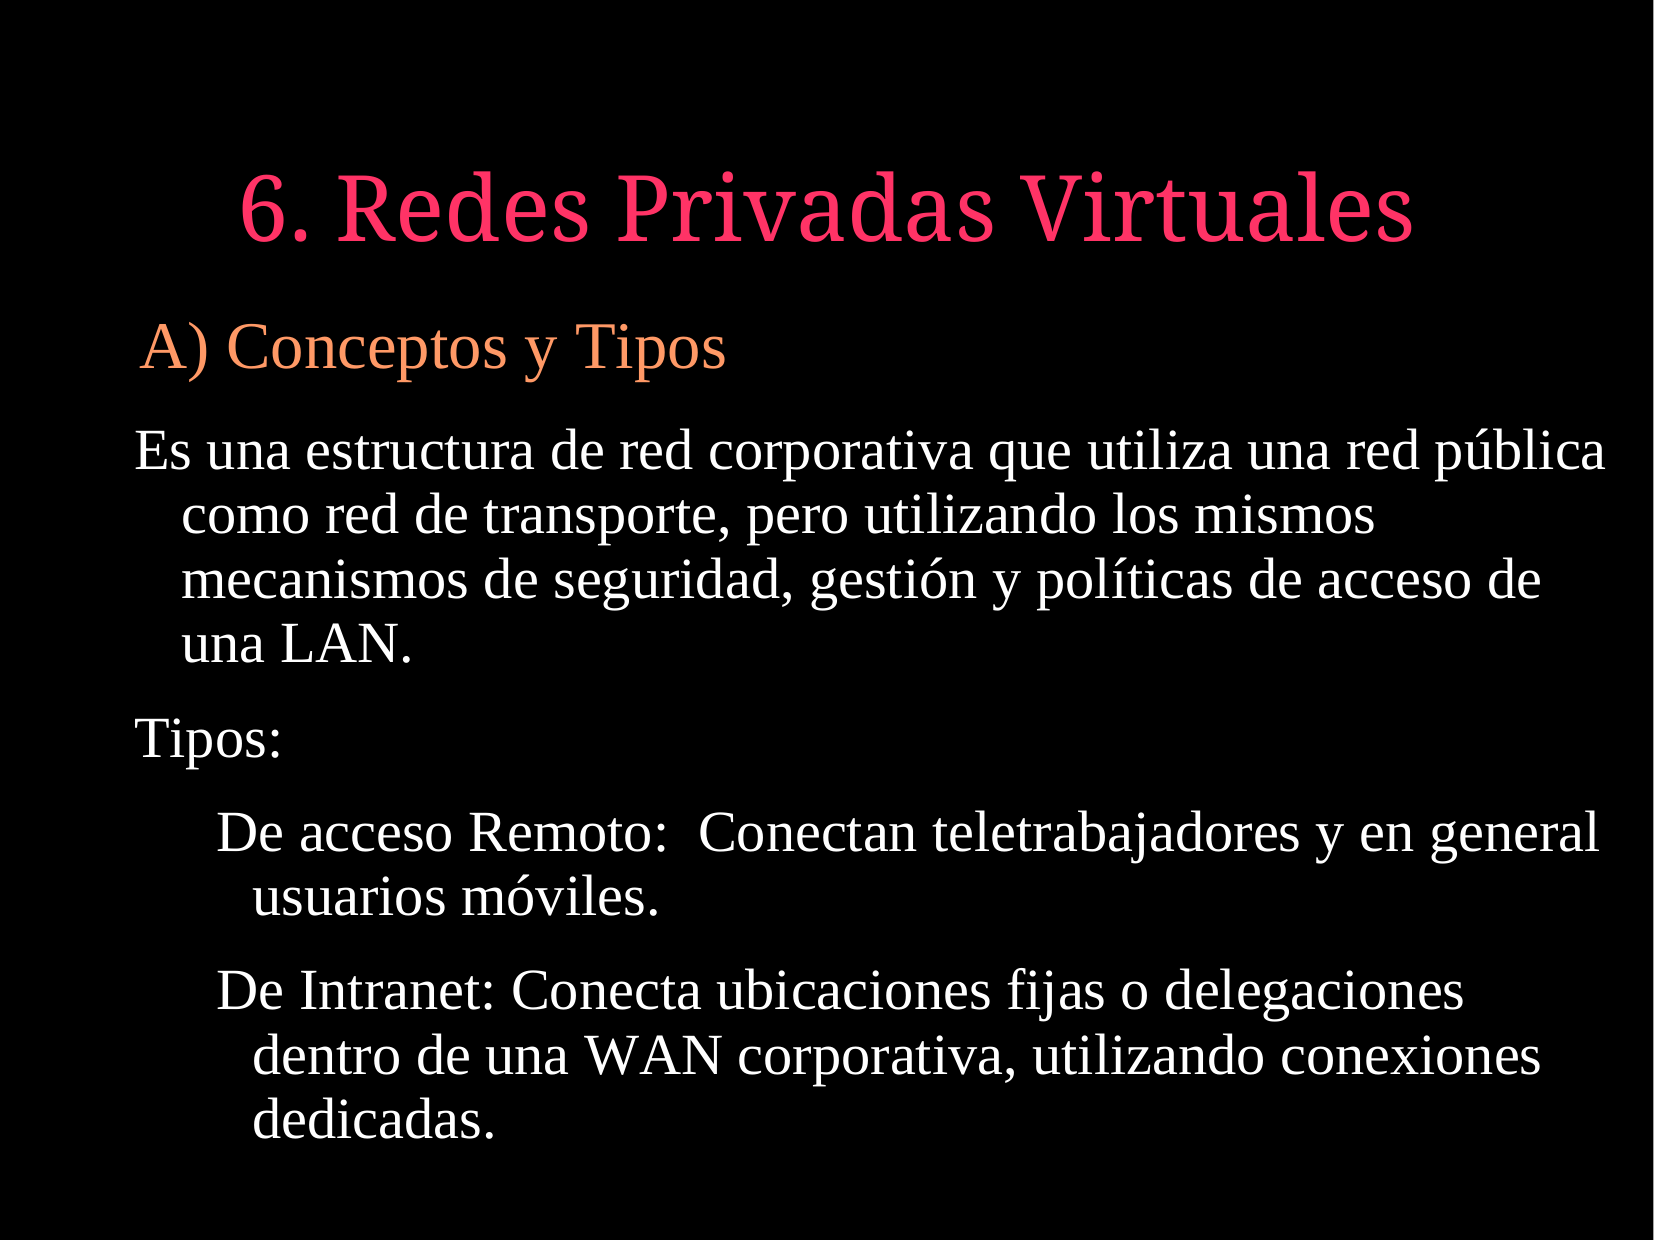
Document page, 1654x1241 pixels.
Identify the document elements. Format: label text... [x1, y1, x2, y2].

list A) Conceptos y Tipos [121, 308, 1534, 417]
text_box Es una estructura de red corporativa que utiliza una red pública como red de transporte, pero utilizando los mismos mecanismos de seguridad, gestión y políticas de acceso de una LAN. Tipos: De acceso Remoto: Conectan teletrabajadores y en general usuarios móviles. De Intranet: Conecta ubicaciones fijas o delegaciones dentro de una WAN corporativa, utilizando conexiones dedicadas. [39, 417, 1623, 1241]
title 6. Redes Privadas Virtuales [121, 102, 1534, 308]
